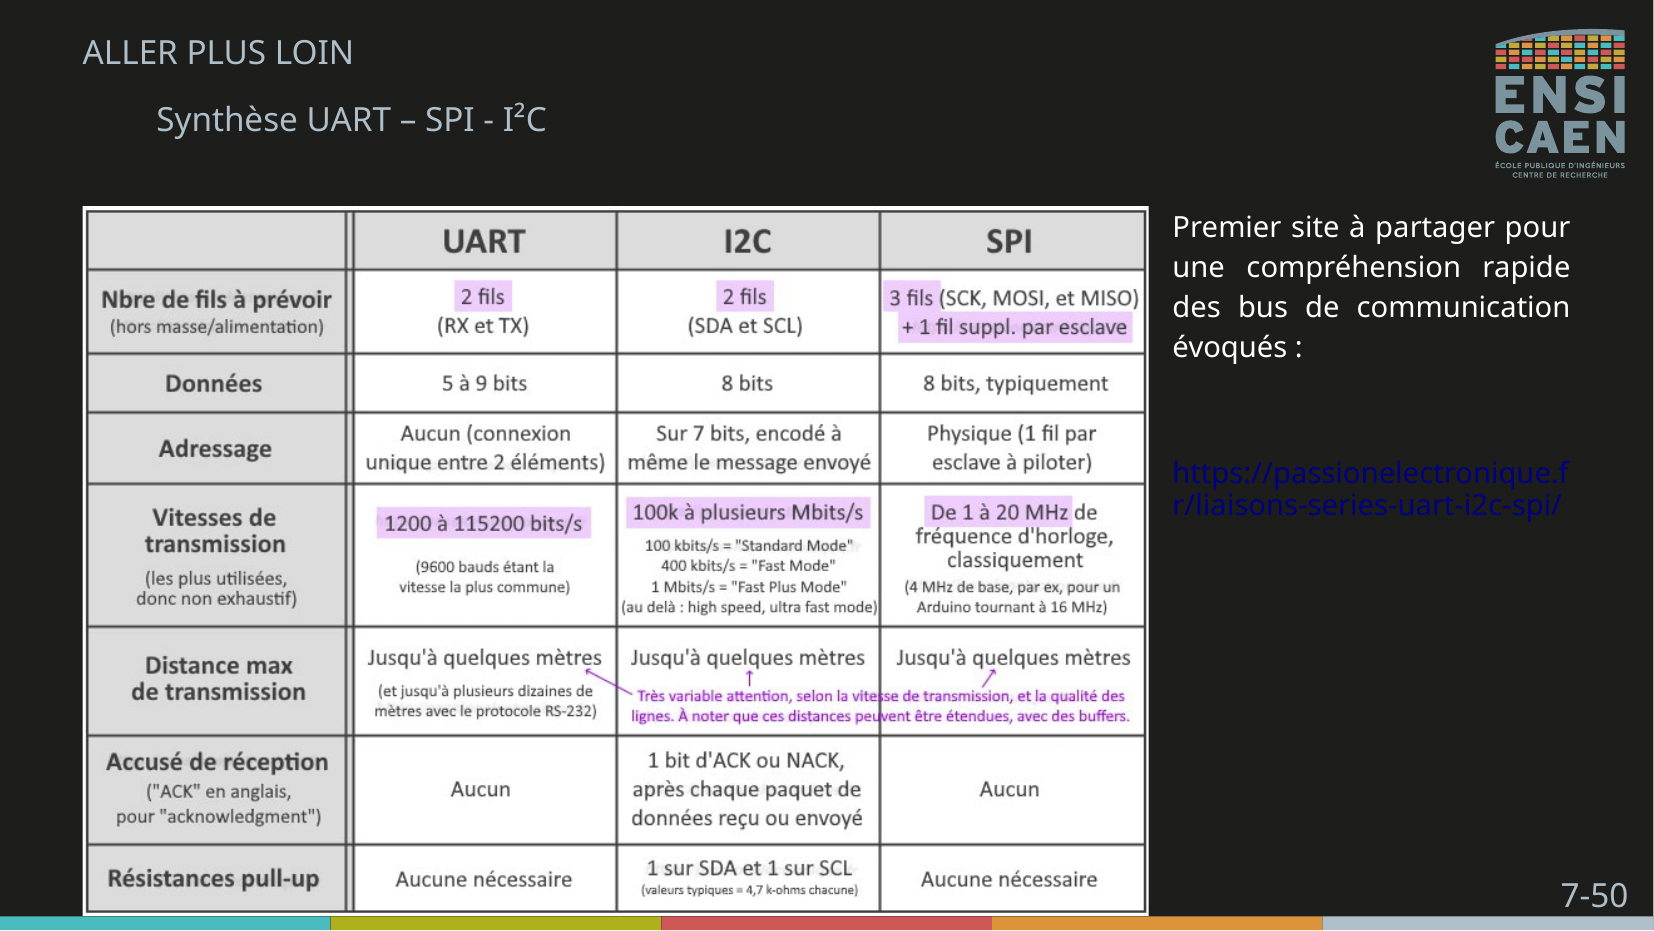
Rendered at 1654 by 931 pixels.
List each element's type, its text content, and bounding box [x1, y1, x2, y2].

picture [82, 206, 1149, 916]
title ALLER PLUS LOIN Synthèse UART – SPI - I²C [82, 0, 1467, 148]
list Premier site à partager pour une compréhension rapide des bus de communication évoqués : https://passionelectronique.fr/liaisons-series-uart-i2c-spi/ [1172, 206, 1571, 916]
